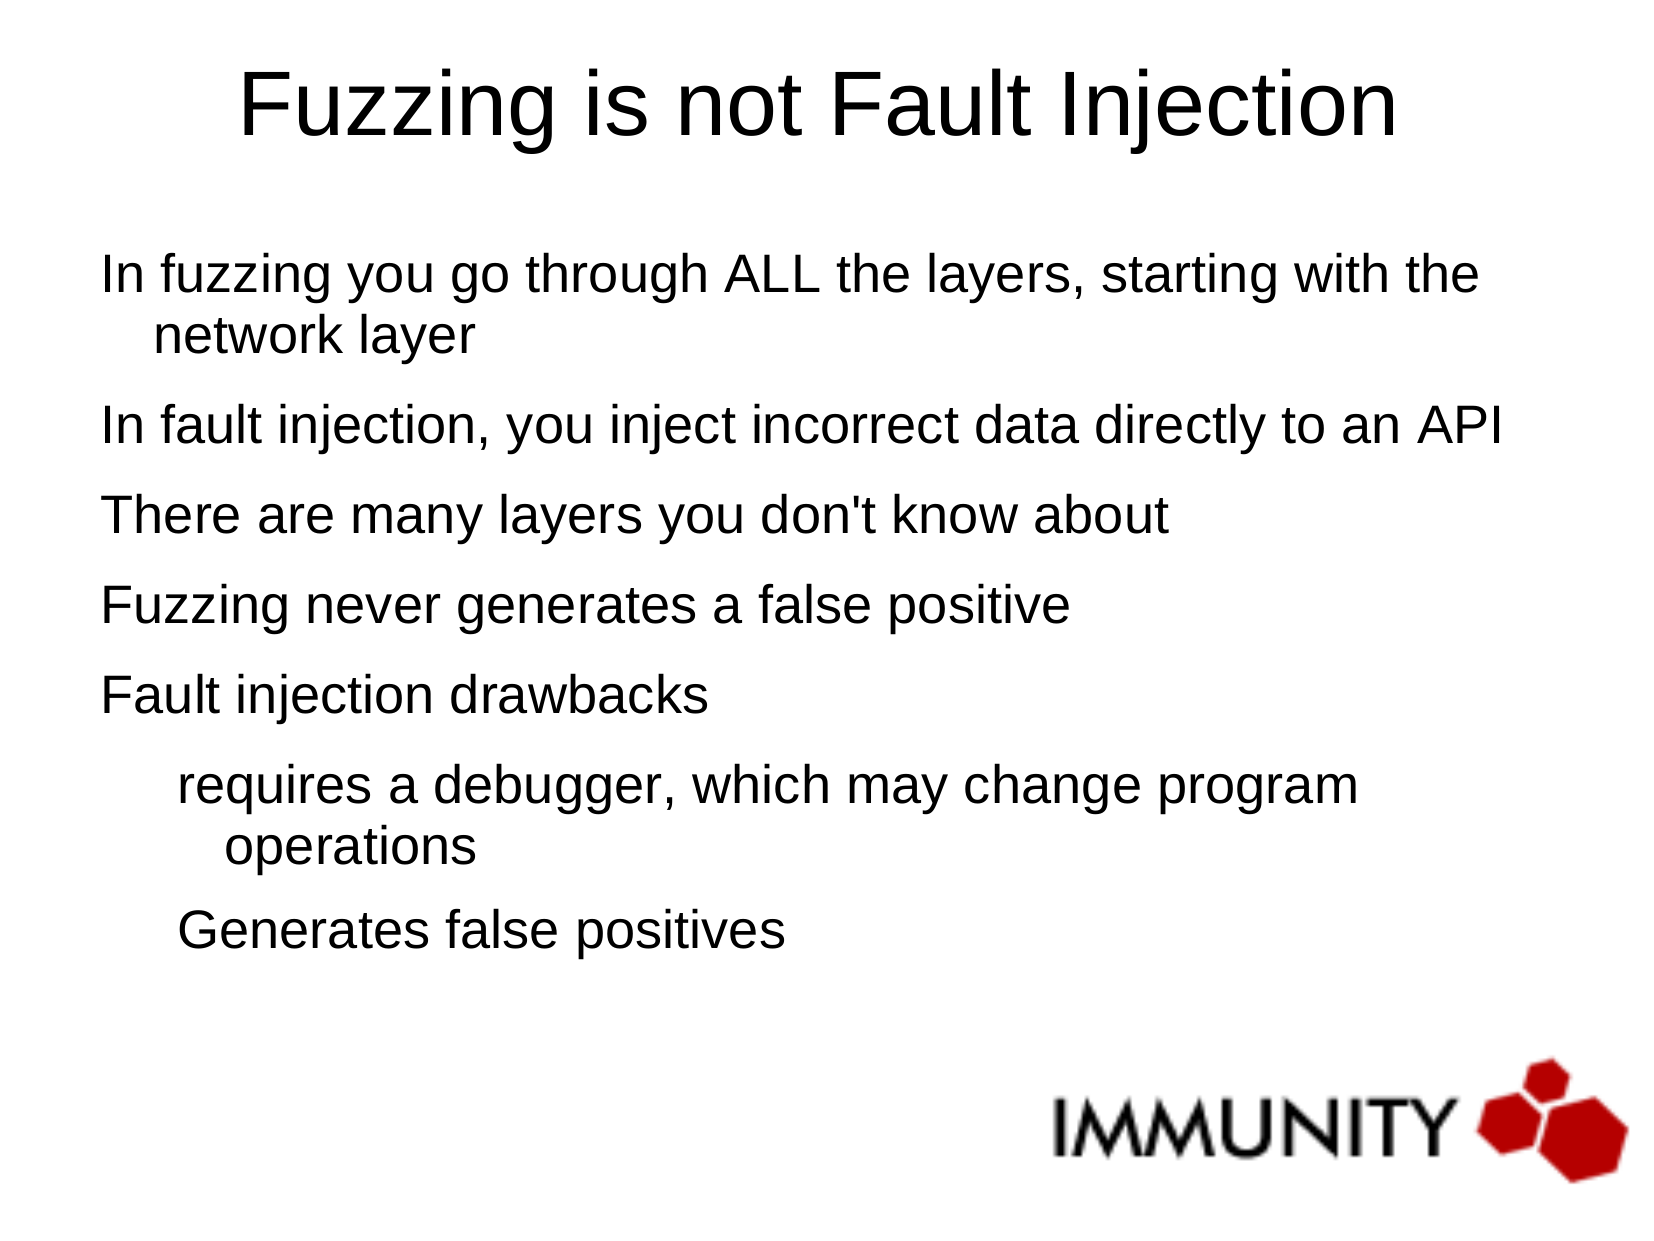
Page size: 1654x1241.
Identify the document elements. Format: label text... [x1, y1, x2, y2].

title Fuzzing is not Fault Injection [75, 0, 1564, 208]
list In fuzzing you go through ALL the layers, starting with the network layer In fault injection, you inject incorrect data directly to an API There are many layers you don't know about Fuzzing never generates a false positive Fault injection drawbacks requires a debugger, which may change program operations Generates false positives [82, 243, 1571, 1140]
picture [1006, 1017, 1654, 1241]
